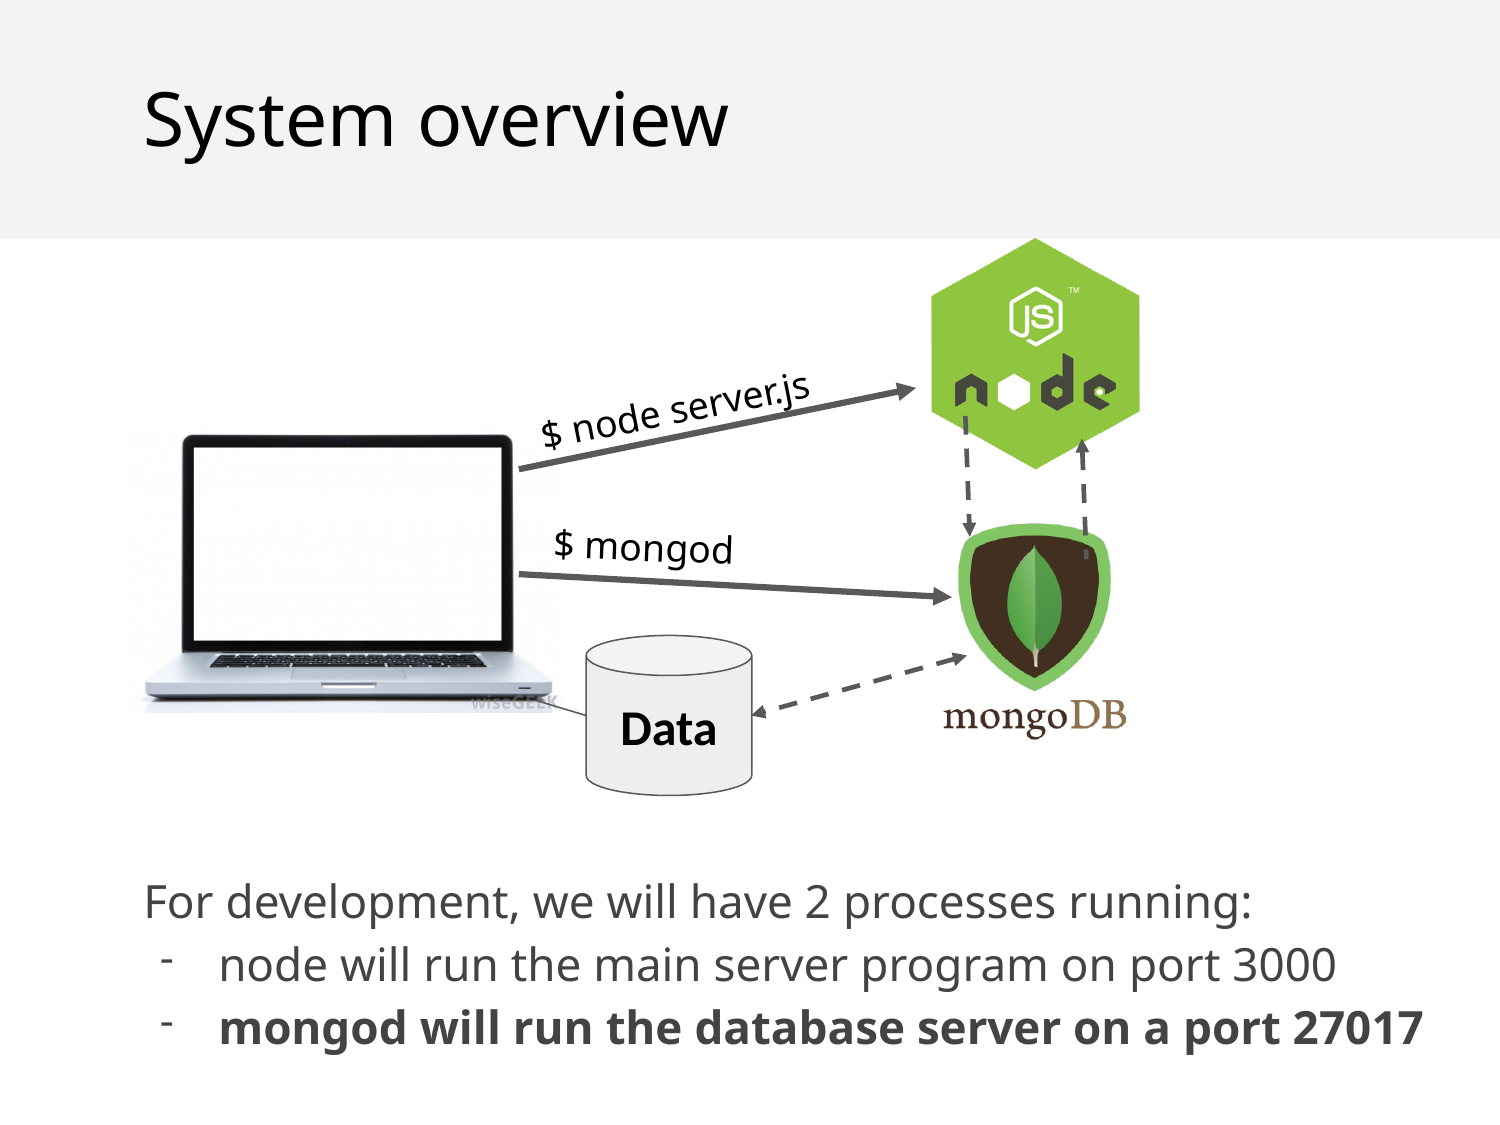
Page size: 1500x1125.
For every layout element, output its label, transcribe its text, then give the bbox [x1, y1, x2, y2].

picture [915, 492, 1154, 772]
text_box $ node server.js [518, 318, 949, 482]
picture [128, 428, 562, 713]
text_box $ mongod [536, 504, 898, 600]
text_box Data [586, 659, 752, 796]
list For development, we will have 2 processes running: node will run the main server program on port 3000 mongod will run the database server on a port 27017 [128, 849, 1463, 1088]
picture [915, 235, 1154, 473]
title System overview [128, 56, 1372, 183]
